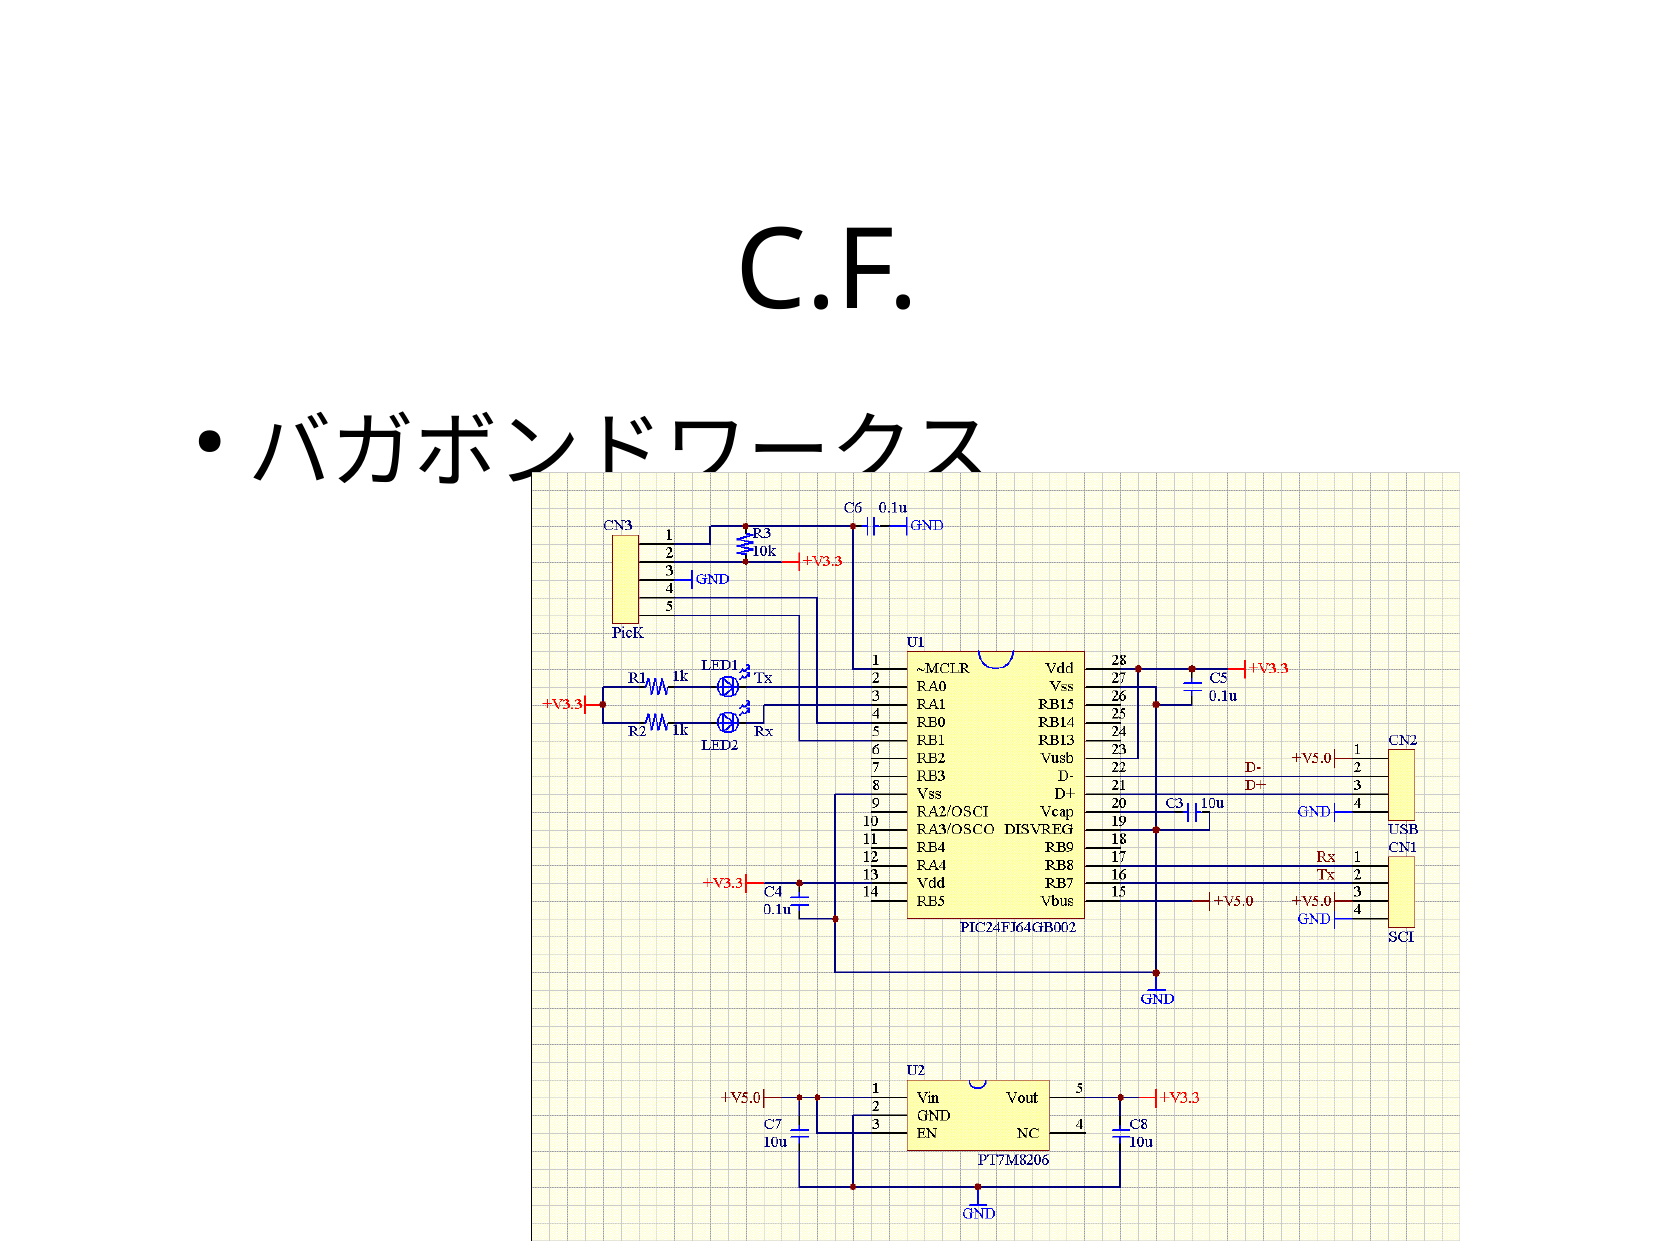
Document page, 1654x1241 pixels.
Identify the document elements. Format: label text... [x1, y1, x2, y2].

list バガボンドワークス [177, 383, 1571, 1203]
title C.F. [82, 161, 1571, 369]
picture [531, 472, 1460, 1241]
